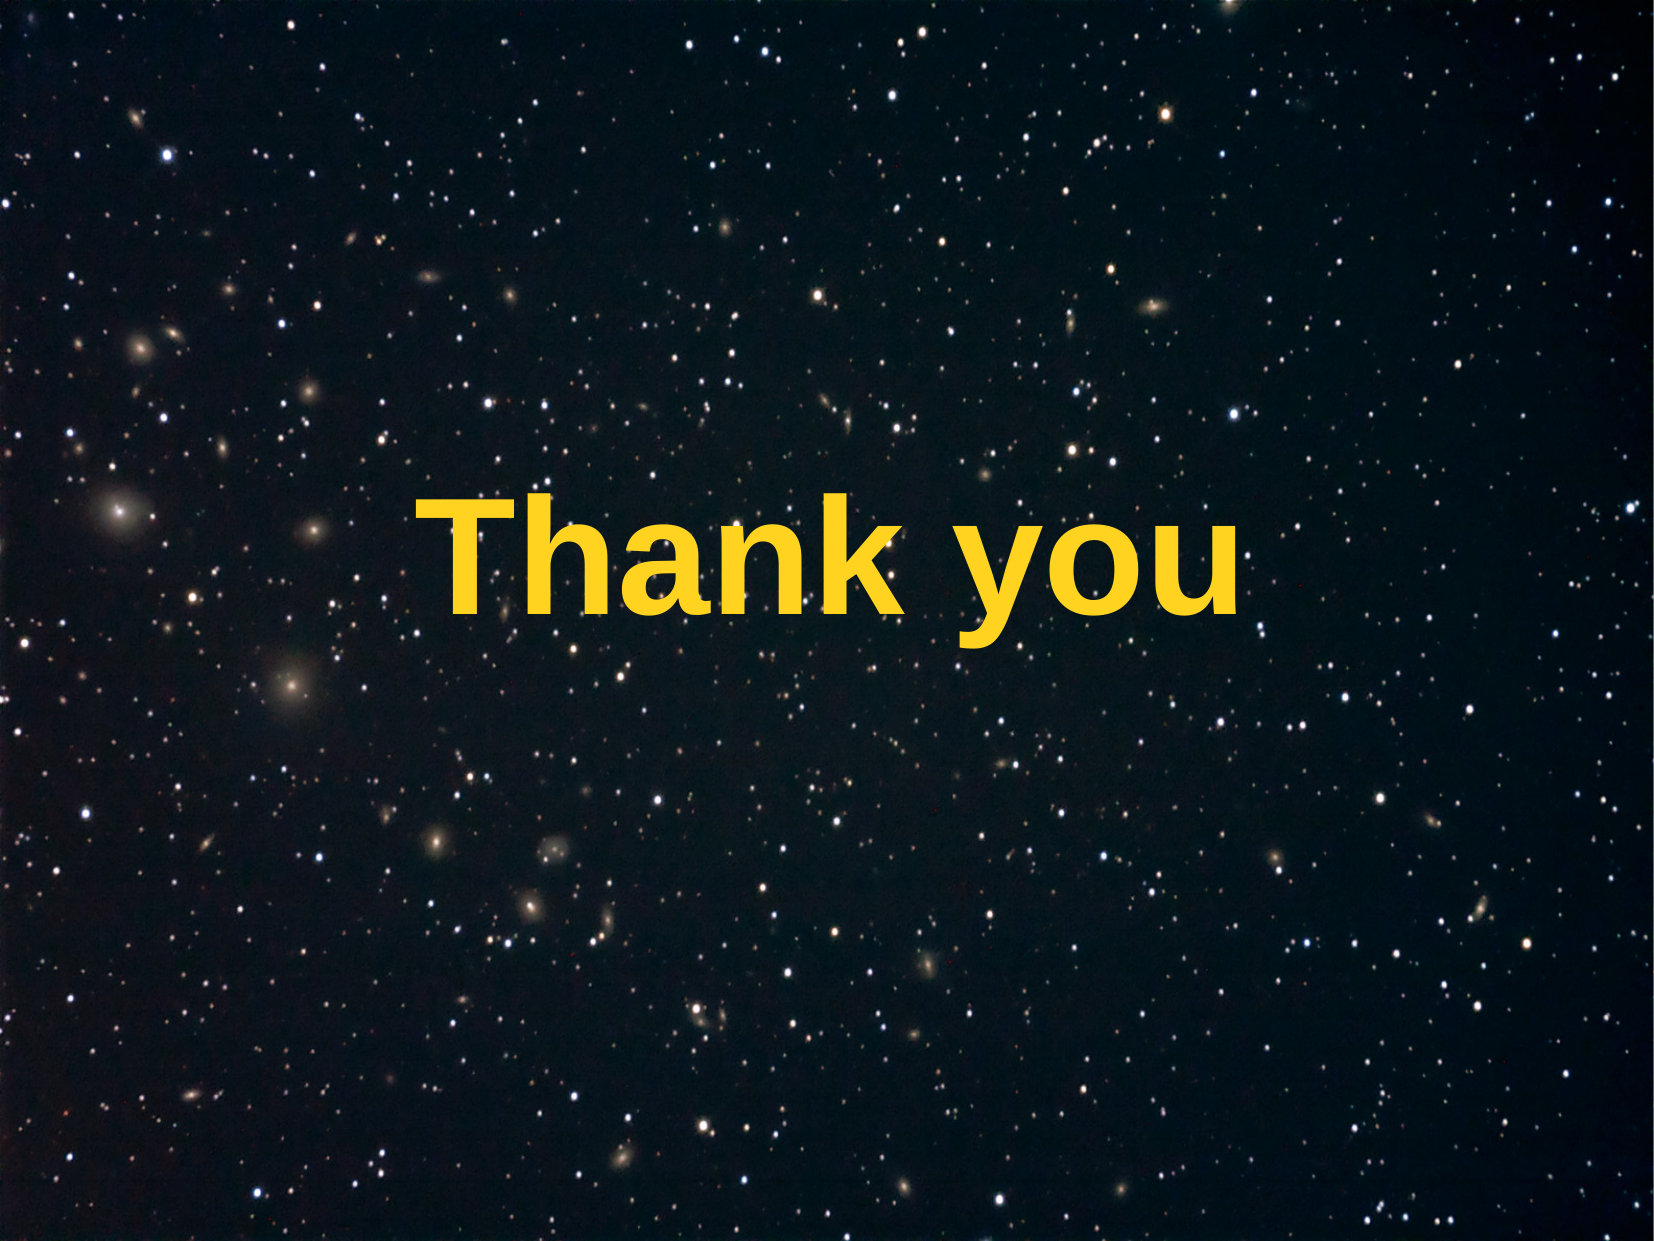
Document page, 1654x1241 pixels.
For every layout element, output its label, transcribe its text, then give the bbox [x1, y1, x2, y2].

picture [0, 0, 1654, 1241]
title Thank you [86, 452, 1576, 661]
